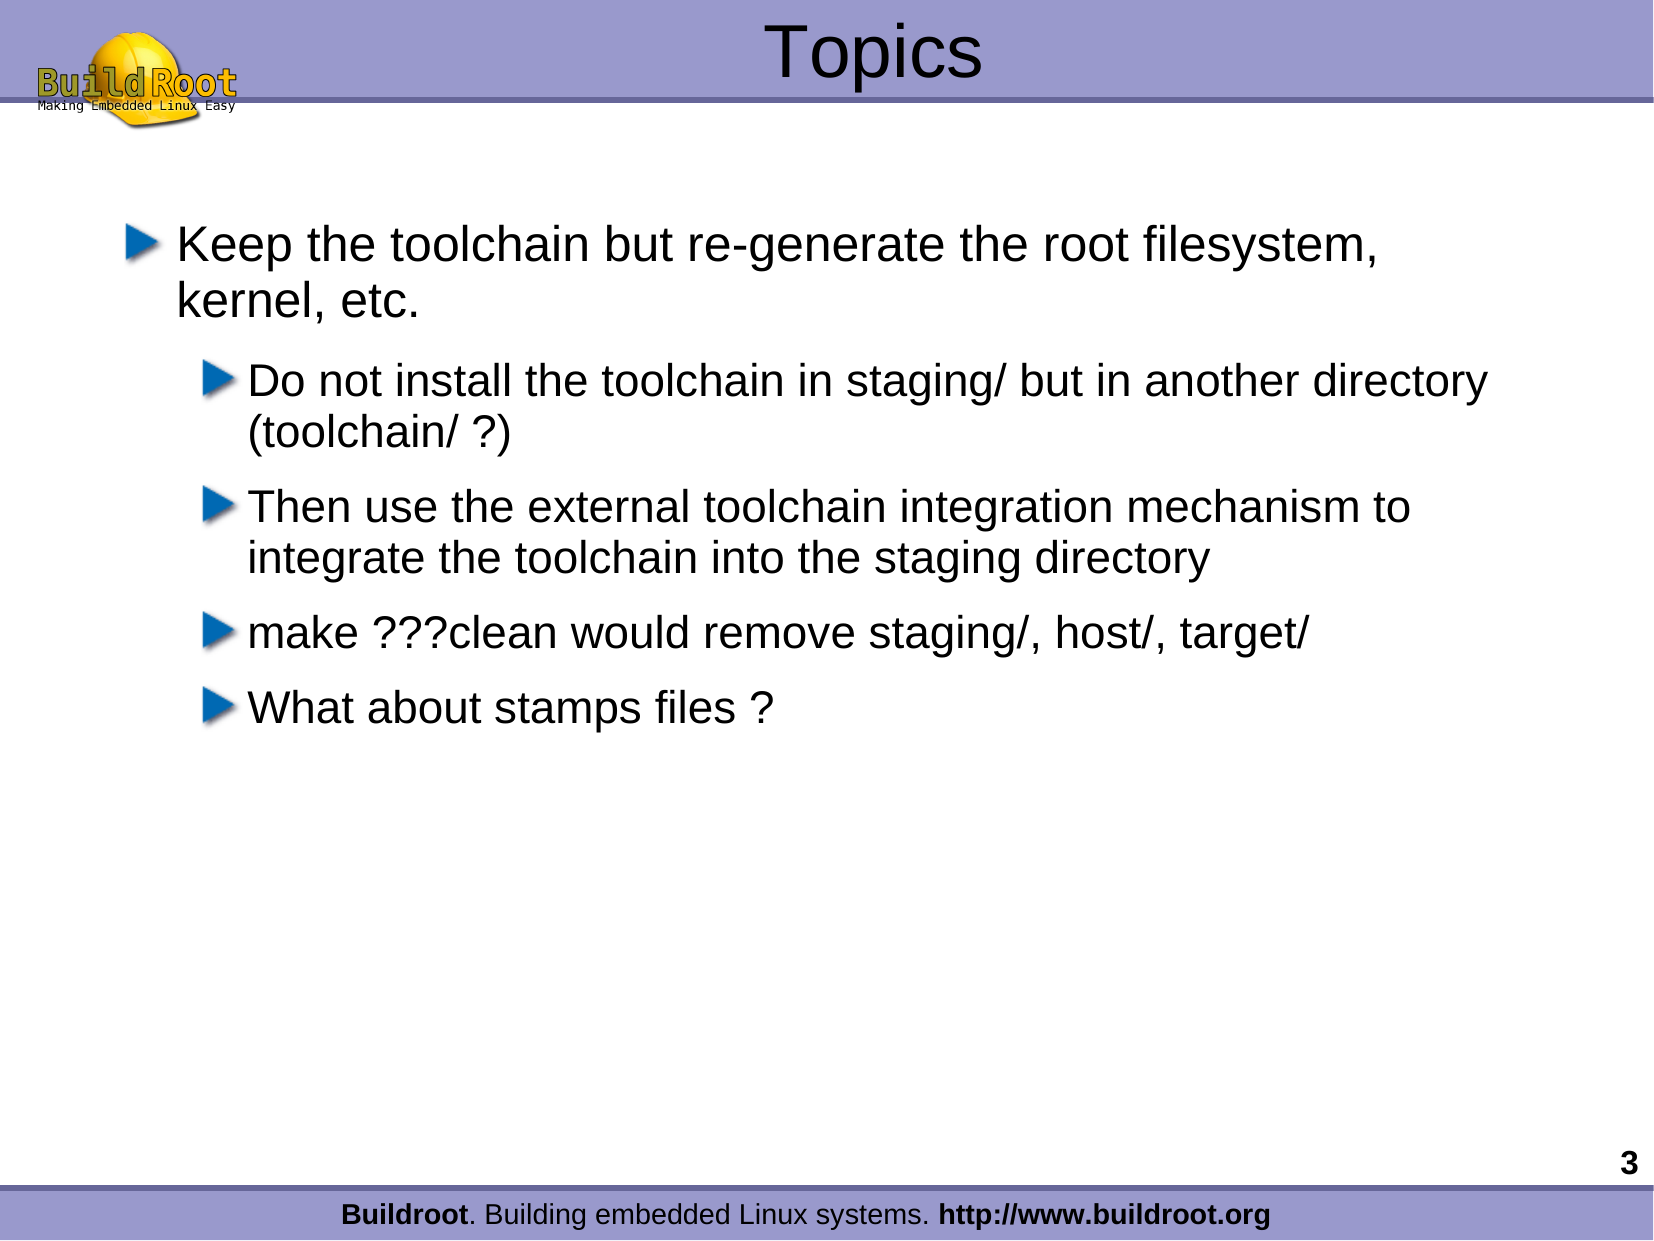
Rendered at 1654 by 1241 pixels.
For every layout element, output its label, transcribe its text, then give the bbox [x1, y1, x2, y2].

title Topics [197, 4, 1551, 98]
list Keep the toolchain but re-generate the root filesystem, kernel, etc. Do not install the toolchain in staging/ but in another directory (toolchain/ ?) Then use the external toolchain integration mechanism to integrate the toolchain into the staging directory make ???clean would remove staging/, host/, target/ What about stamps files ? [105, 216, 1518, 1066]
picture [18, 17, 261, 140]
